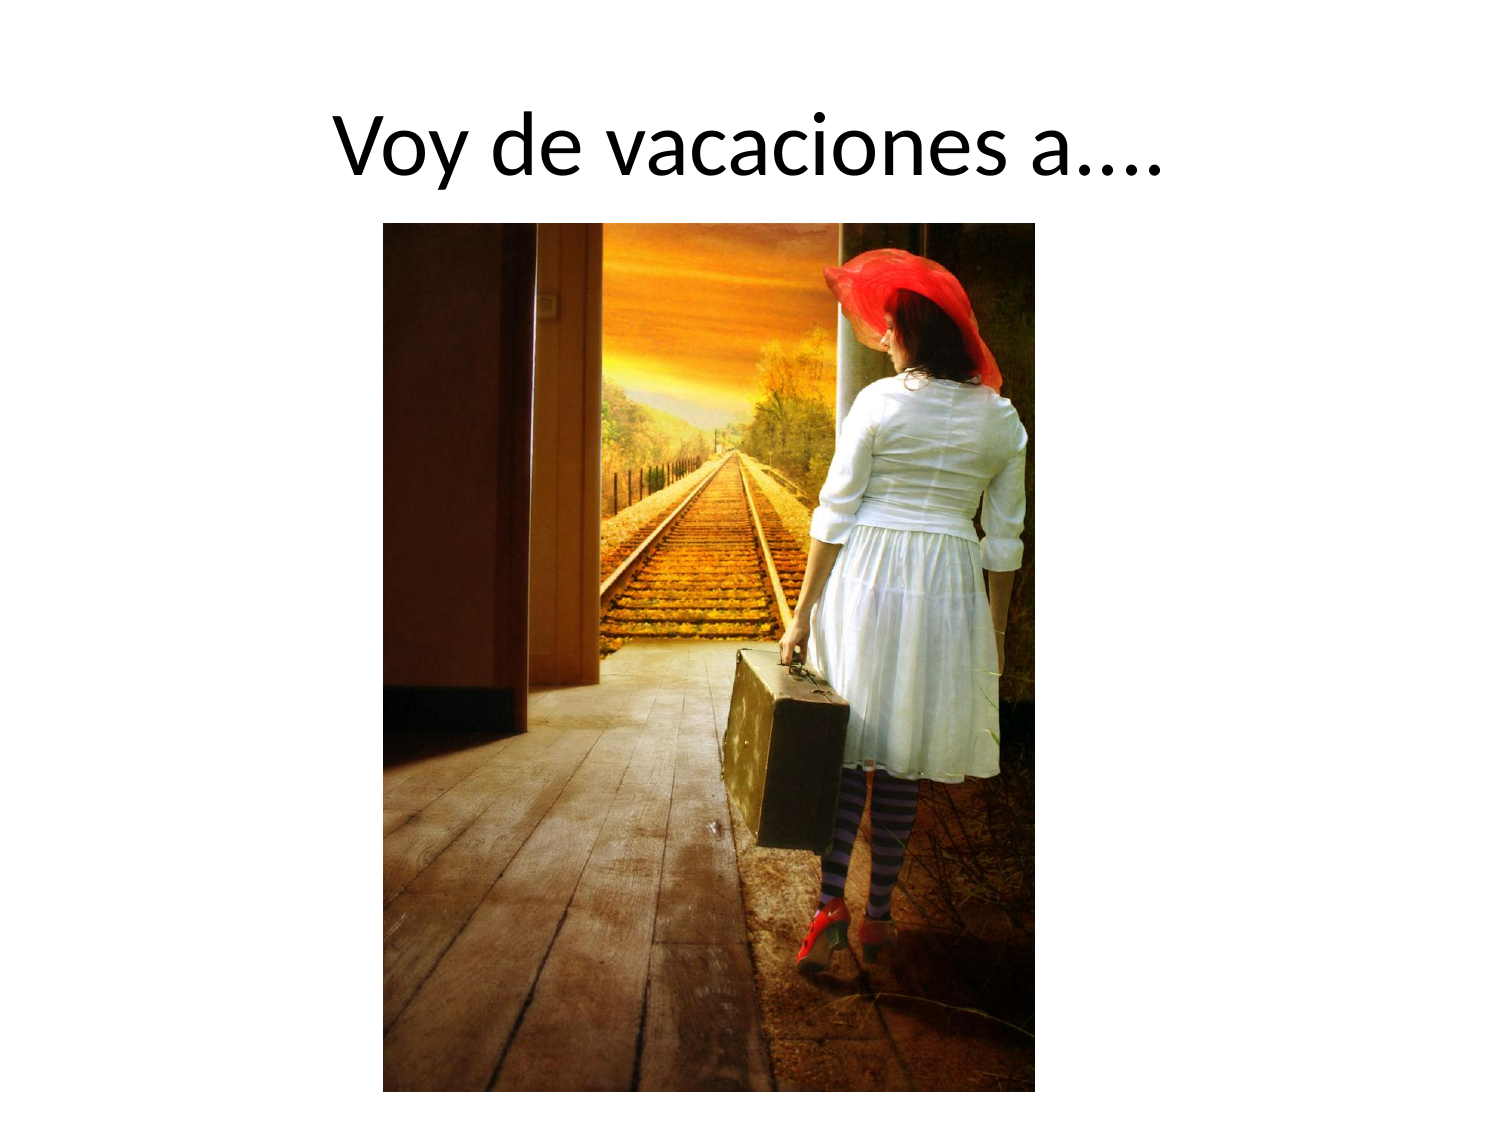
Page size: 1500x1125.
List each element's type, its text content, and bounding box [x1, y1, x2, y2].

title Voy de vacaciones a.... [75, 45, 1425, 233]
picture [383, 223, 1035, 1093]
